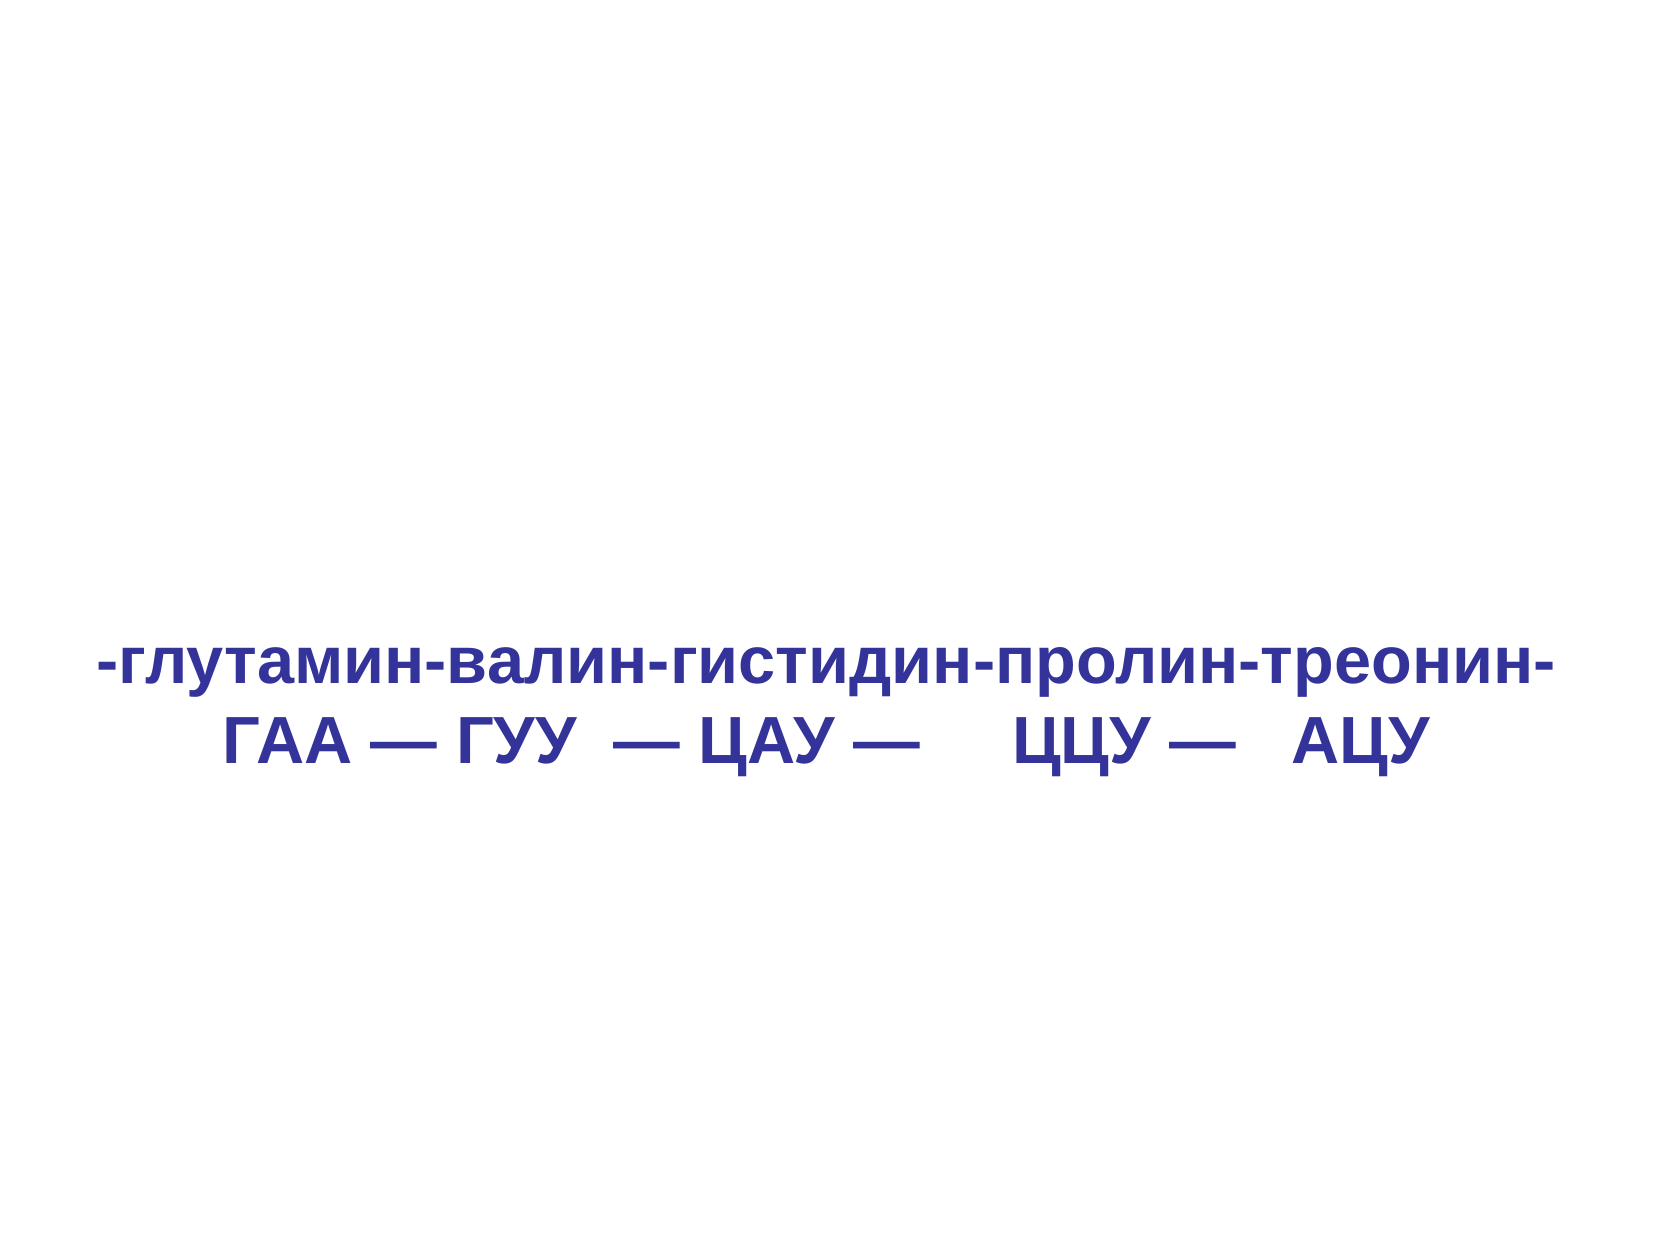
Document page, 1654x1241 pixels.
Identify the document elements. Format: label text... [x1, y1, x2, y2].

text_box -глутамин-валин-гистидин-пролин-треонин- ГАА — ГУУ — ЦАУ — ЦЦУ — АЦУ [0, 529, 1654, 785]
